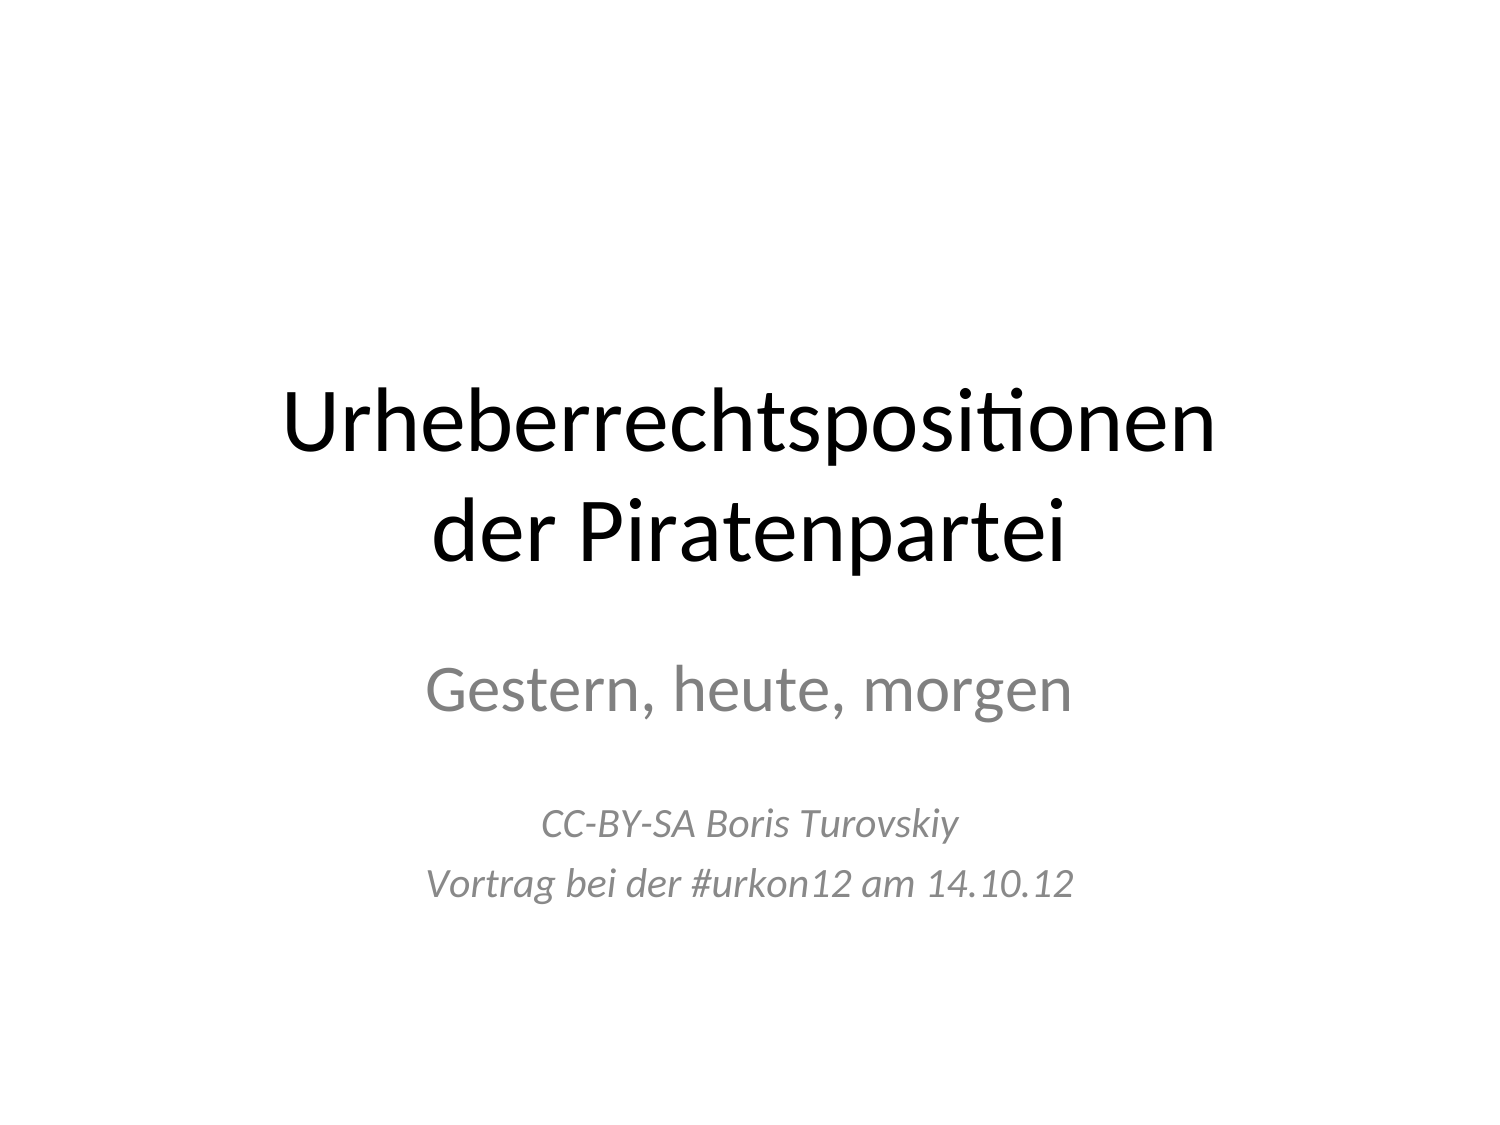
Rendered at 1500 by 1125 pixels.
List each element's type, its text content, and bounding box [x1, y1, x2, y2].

text_box Urheberrechtspositionen der Piratenpartei [112, 349, 1388, 591]
text_box Gestern, heute, morgen CC-BY-SA Boris Turovskiy Vortrag bei der #urkon12 am 14.10.12 [225, 637, 1276, 926]
